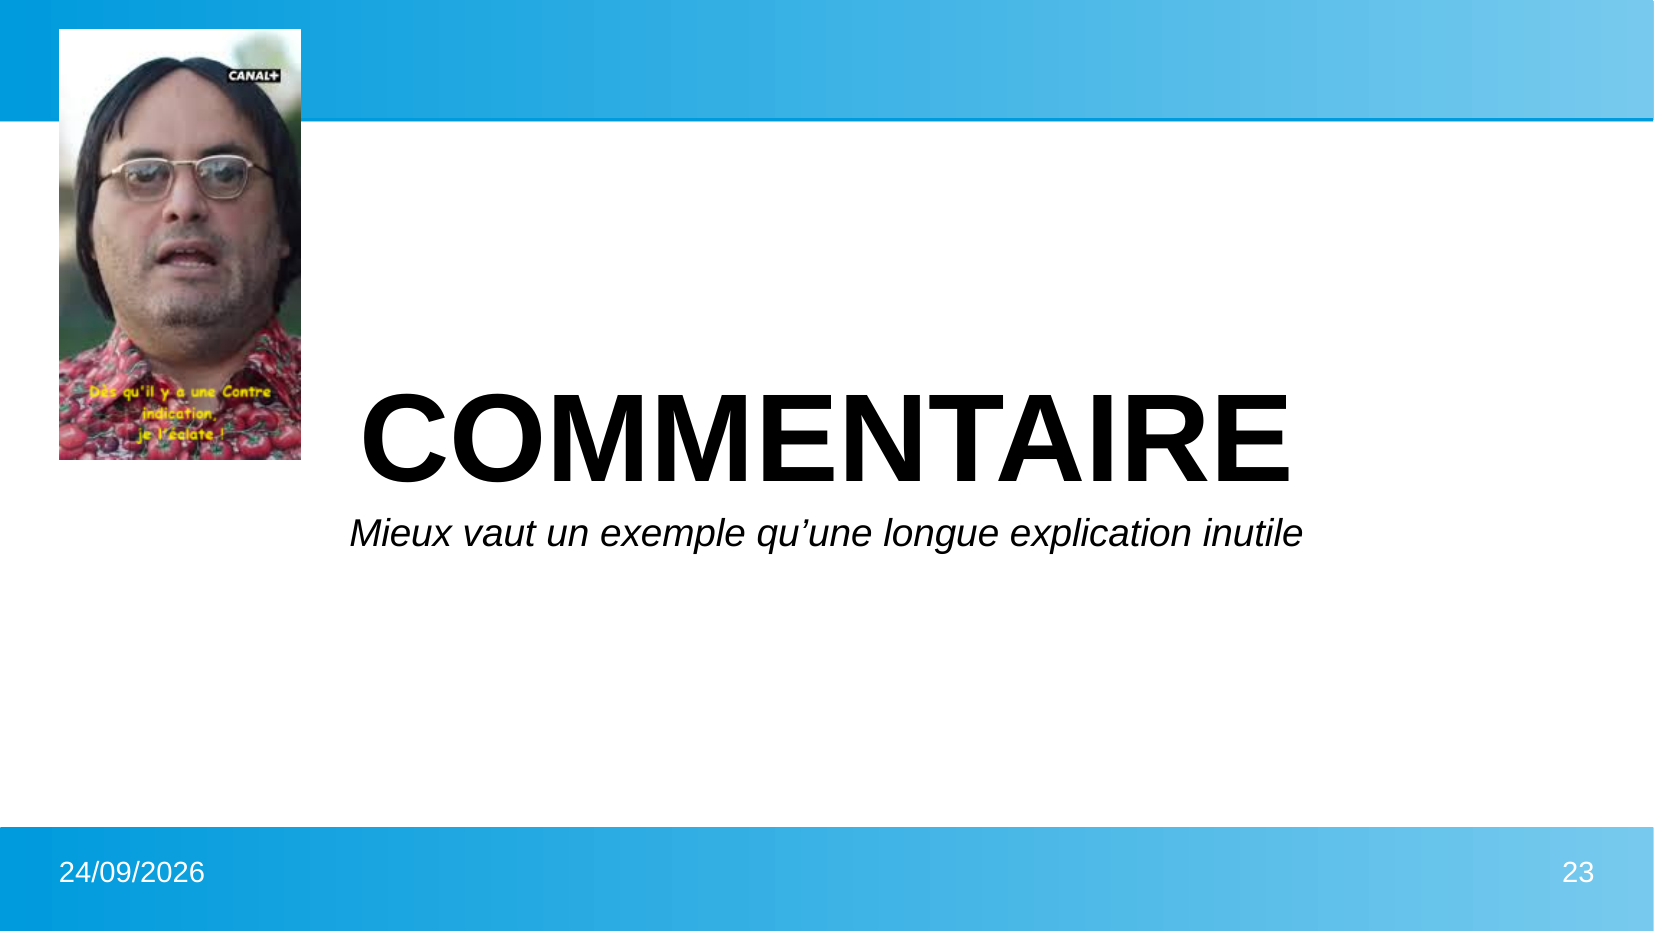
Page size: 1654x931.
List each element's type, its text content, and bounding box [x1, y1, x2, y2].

title COMMENTAIRE Mieux vaut un exemple qu’une longue explication inutile [59, 135, 1595, 816]
picture [59, 29, 301, 460]
